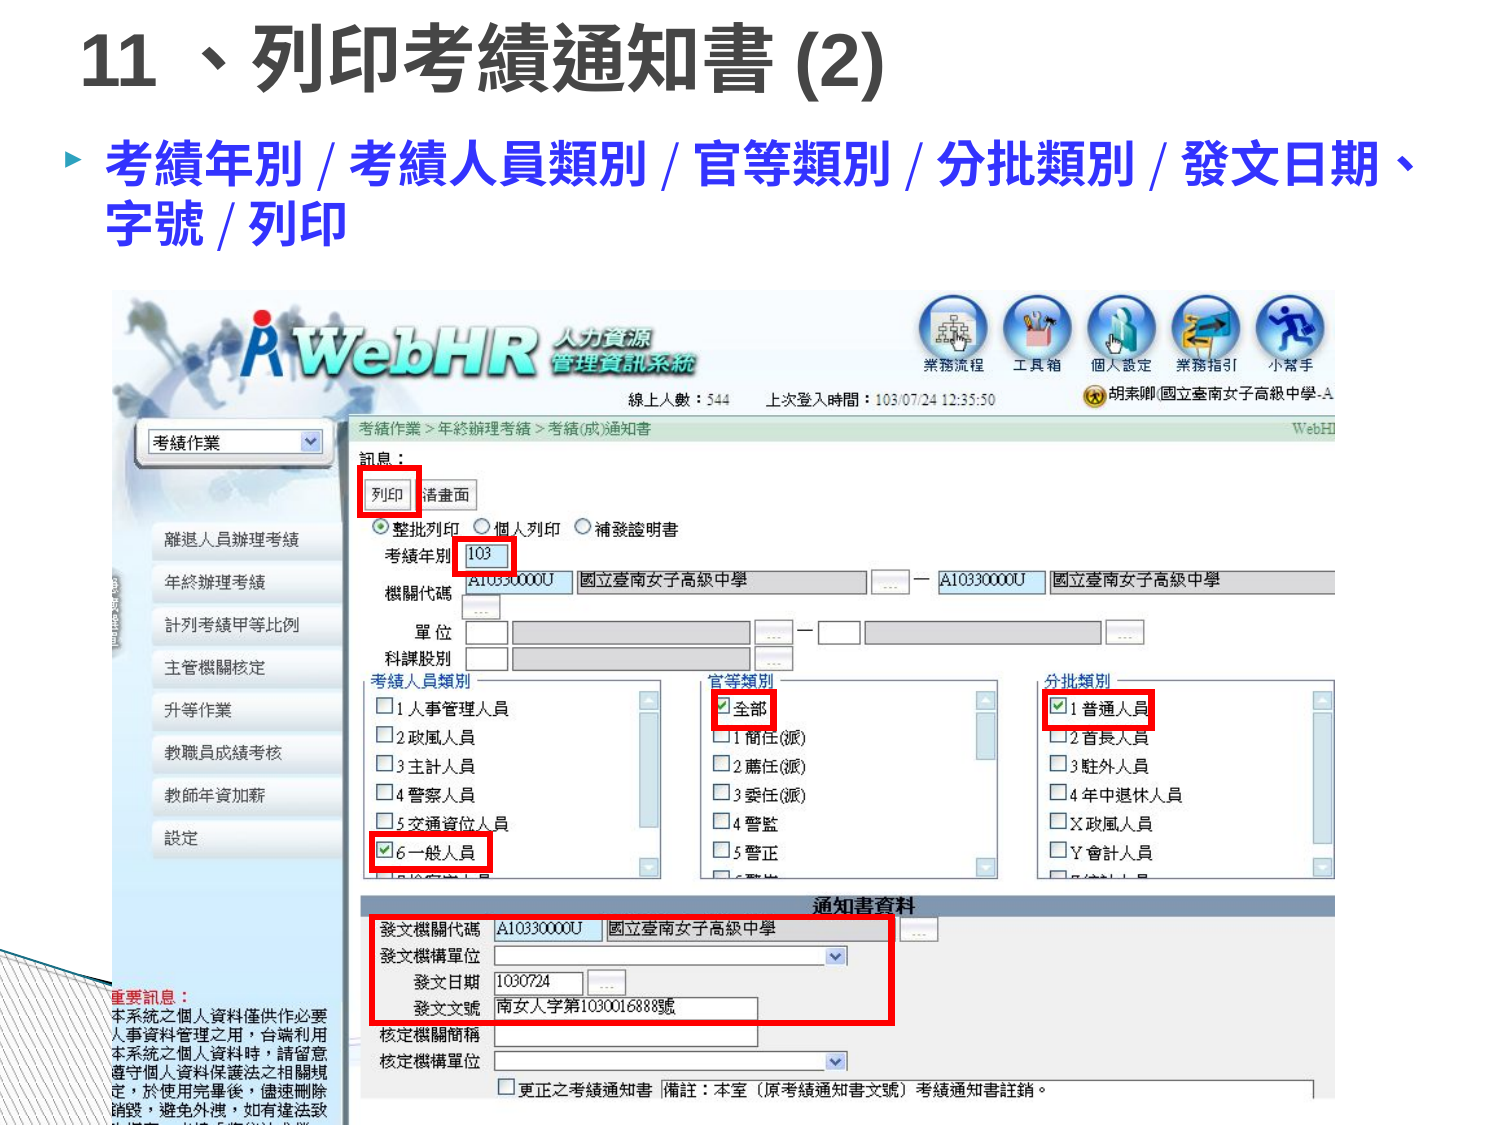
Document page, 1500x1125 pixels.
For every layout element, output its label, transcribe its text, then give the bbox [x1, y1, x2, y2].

list 考績年別/考績人員類別/官等類別/分批類別/發文日期、字號/列印 [29, 125, 1471, 1090]
text_box 11、列印考績通知書(2) [675, 37, 686, 77]
picture [0, 290, 1335, 1125]
text_box 11、列印考績通知書(2) [64, 30, 1016, 147]
